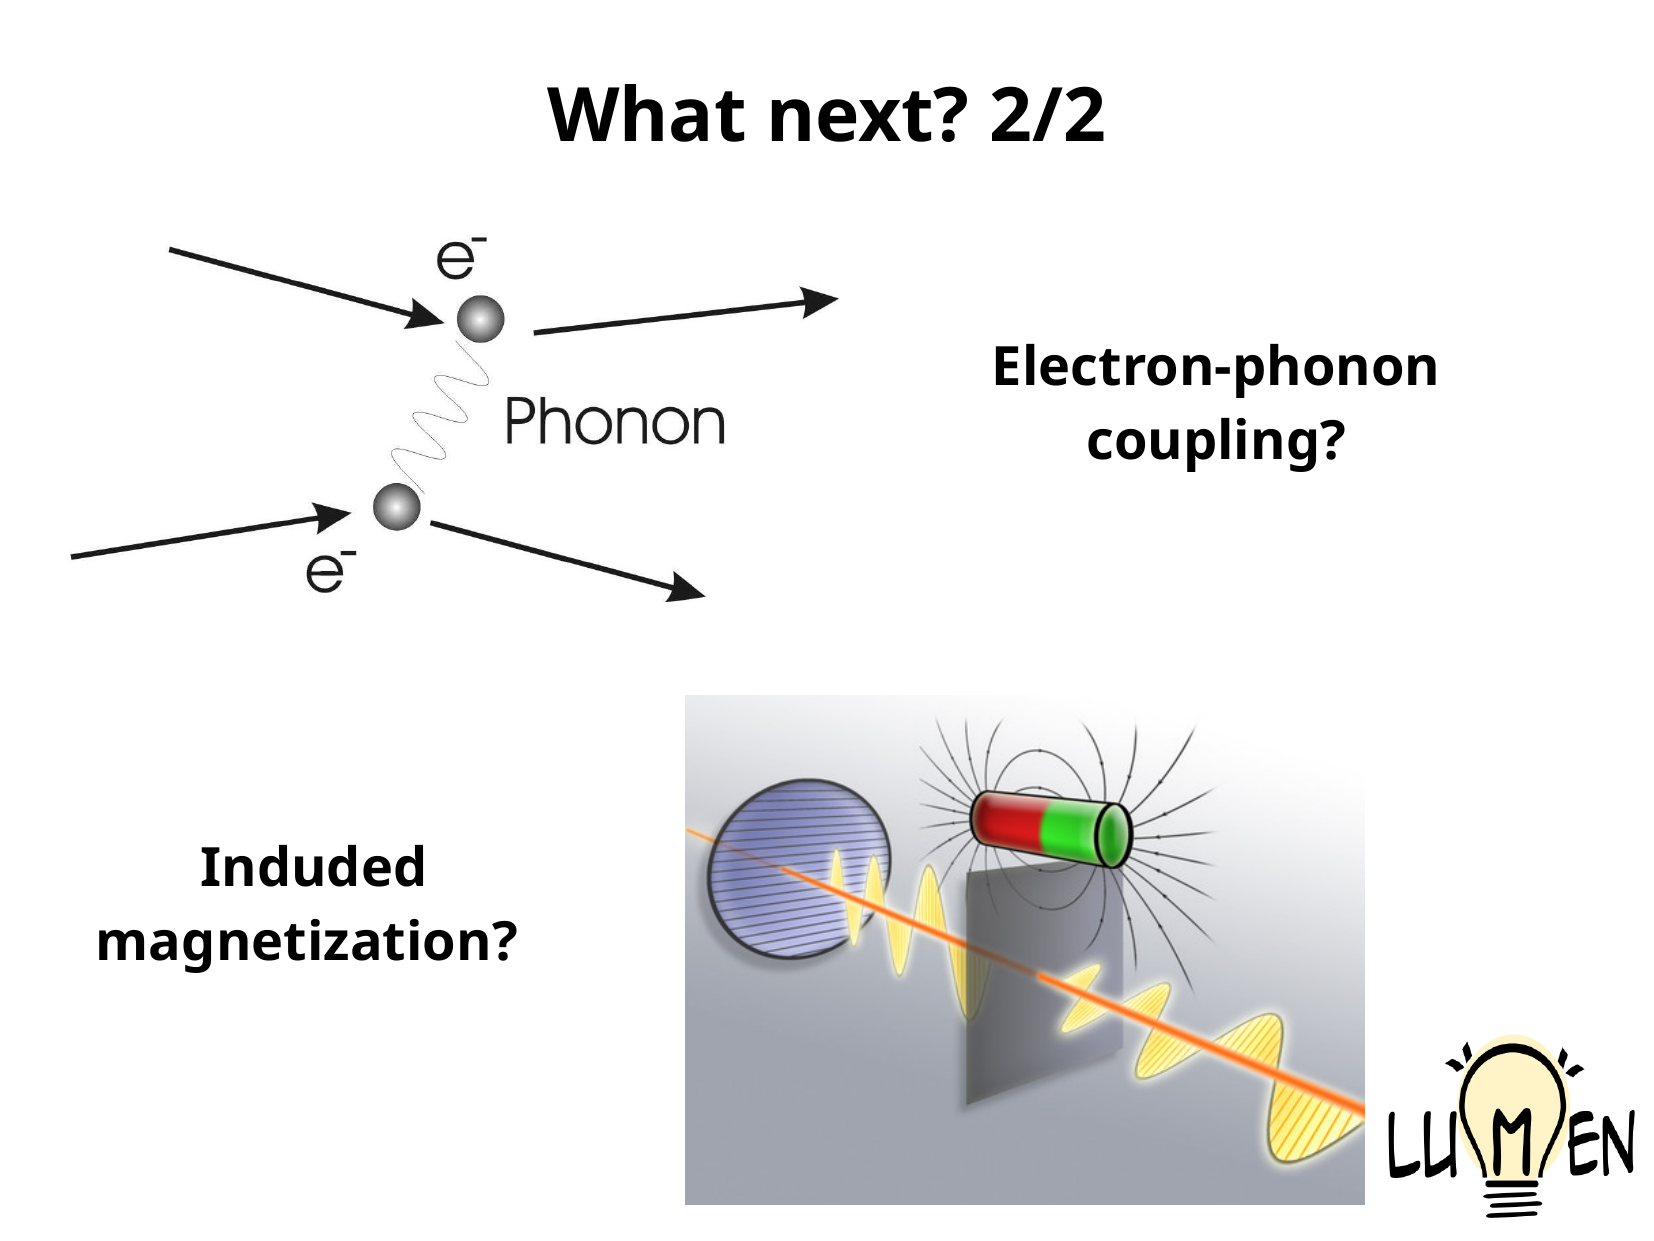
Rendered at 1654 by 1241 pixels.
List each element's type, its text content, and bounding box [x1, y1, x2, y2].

picture [685, 695, 1365, 1205]
title What next? 2/2 [23, 12, 1630, 213]
picture [70, 200, 839, 602]
text_box Electron-phonon coupling? [897, 295, 1536, 508]
picture [1381, 1027, 1642, 1225]
text_box Induded magnetization? [53, 807, 562, 999]
